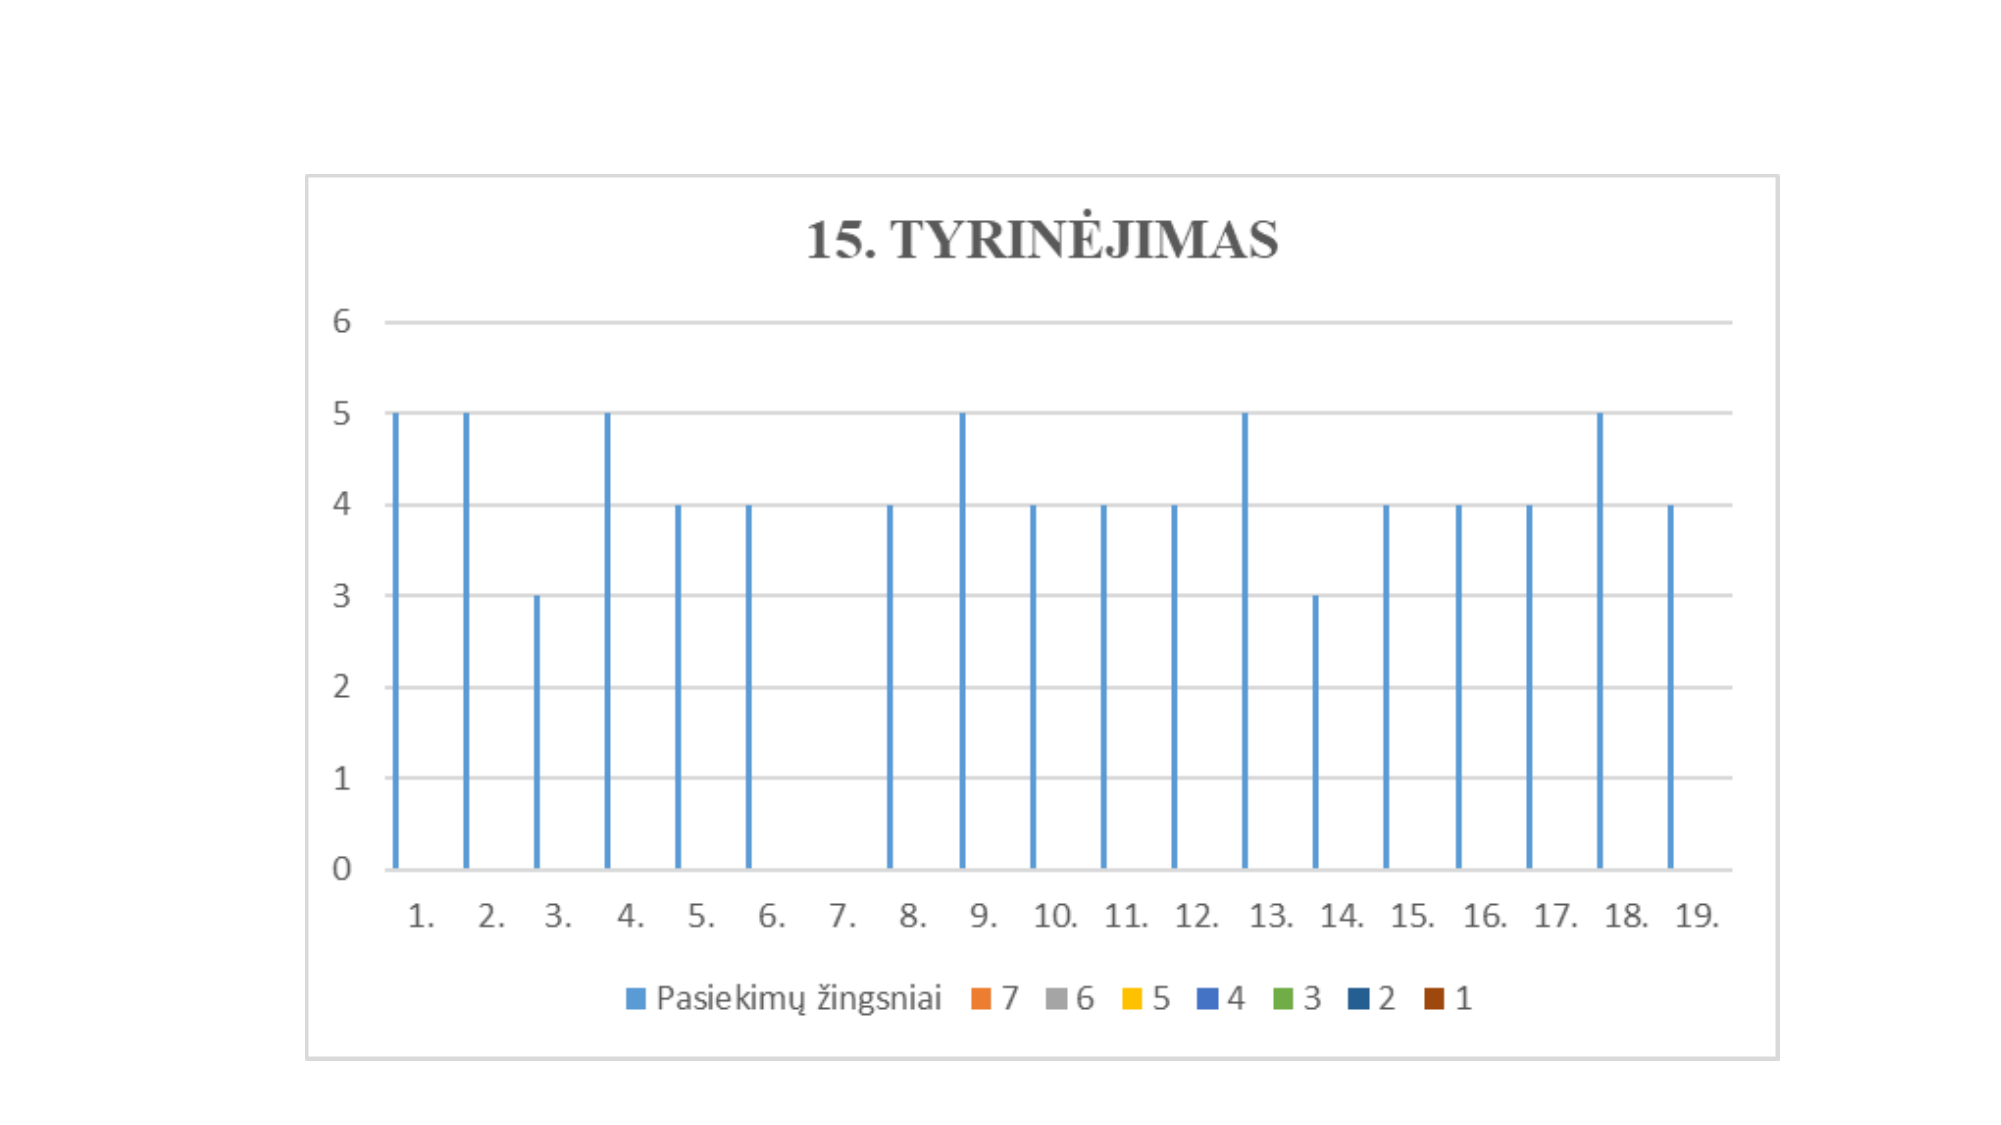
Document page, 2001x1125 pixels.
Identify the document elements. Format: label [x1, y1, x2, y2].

picture [305, 174, 1780, 1061]
